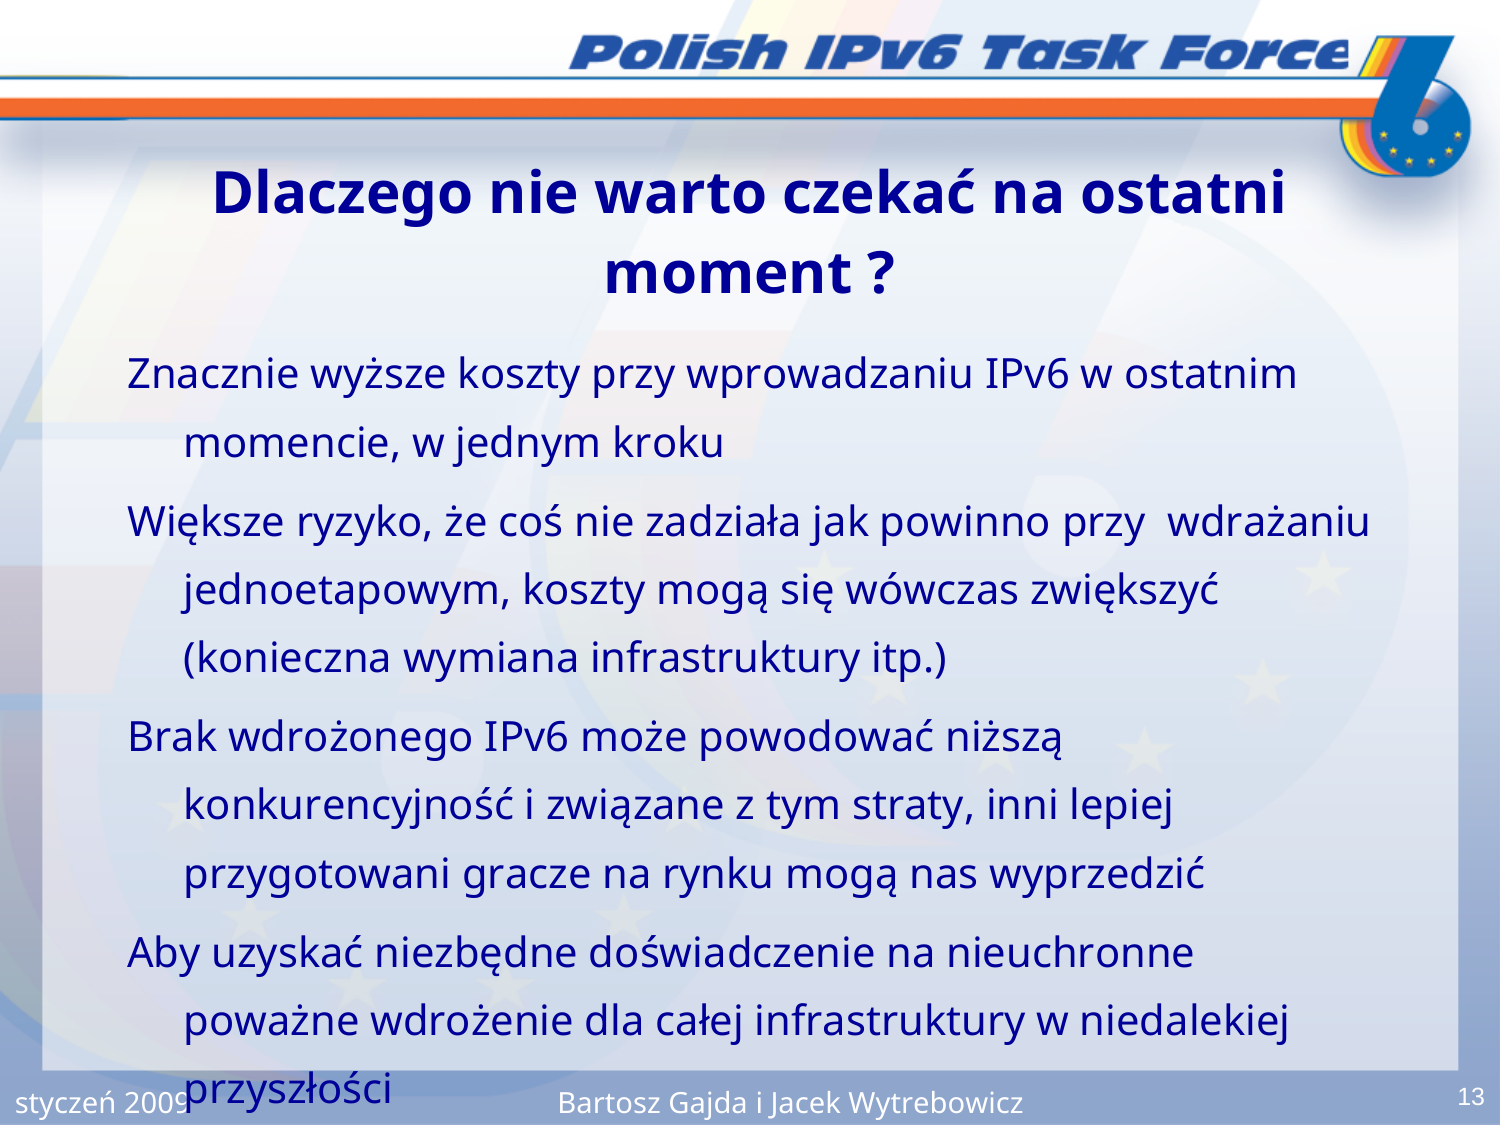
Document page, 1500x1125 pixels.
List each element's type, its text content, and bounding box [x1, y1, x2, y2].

list Znacznie wyższe koszty przy wprowadzaniu IPv6 w ostatnim momencie, w jednym kroku Większe ryzyko, że coś nie zadziała jak powinno przy wdrażaniu jednoetapowym, koszty mogą się wówczas zwiększyć (konieczna wymiana infrastruktury itp.) Brak wdrożonego IPv6 może powodować niższą konkurencyjność i związane z tym straty, inni lepiej przygotowani gracze na rynku mogą nas wyprzedzić Aby uzyskać niezbędne doświadczenie na nieuchronne poważne wdrożenie dla całej infrastruktury w niedalekiej przyszłości [112, 324, 1388, 1125]
title Dlaczego nie warto czekać na ostatni moment ? [112, 137, 1388, 324]
picture [0, 0, 1500, 1125]
